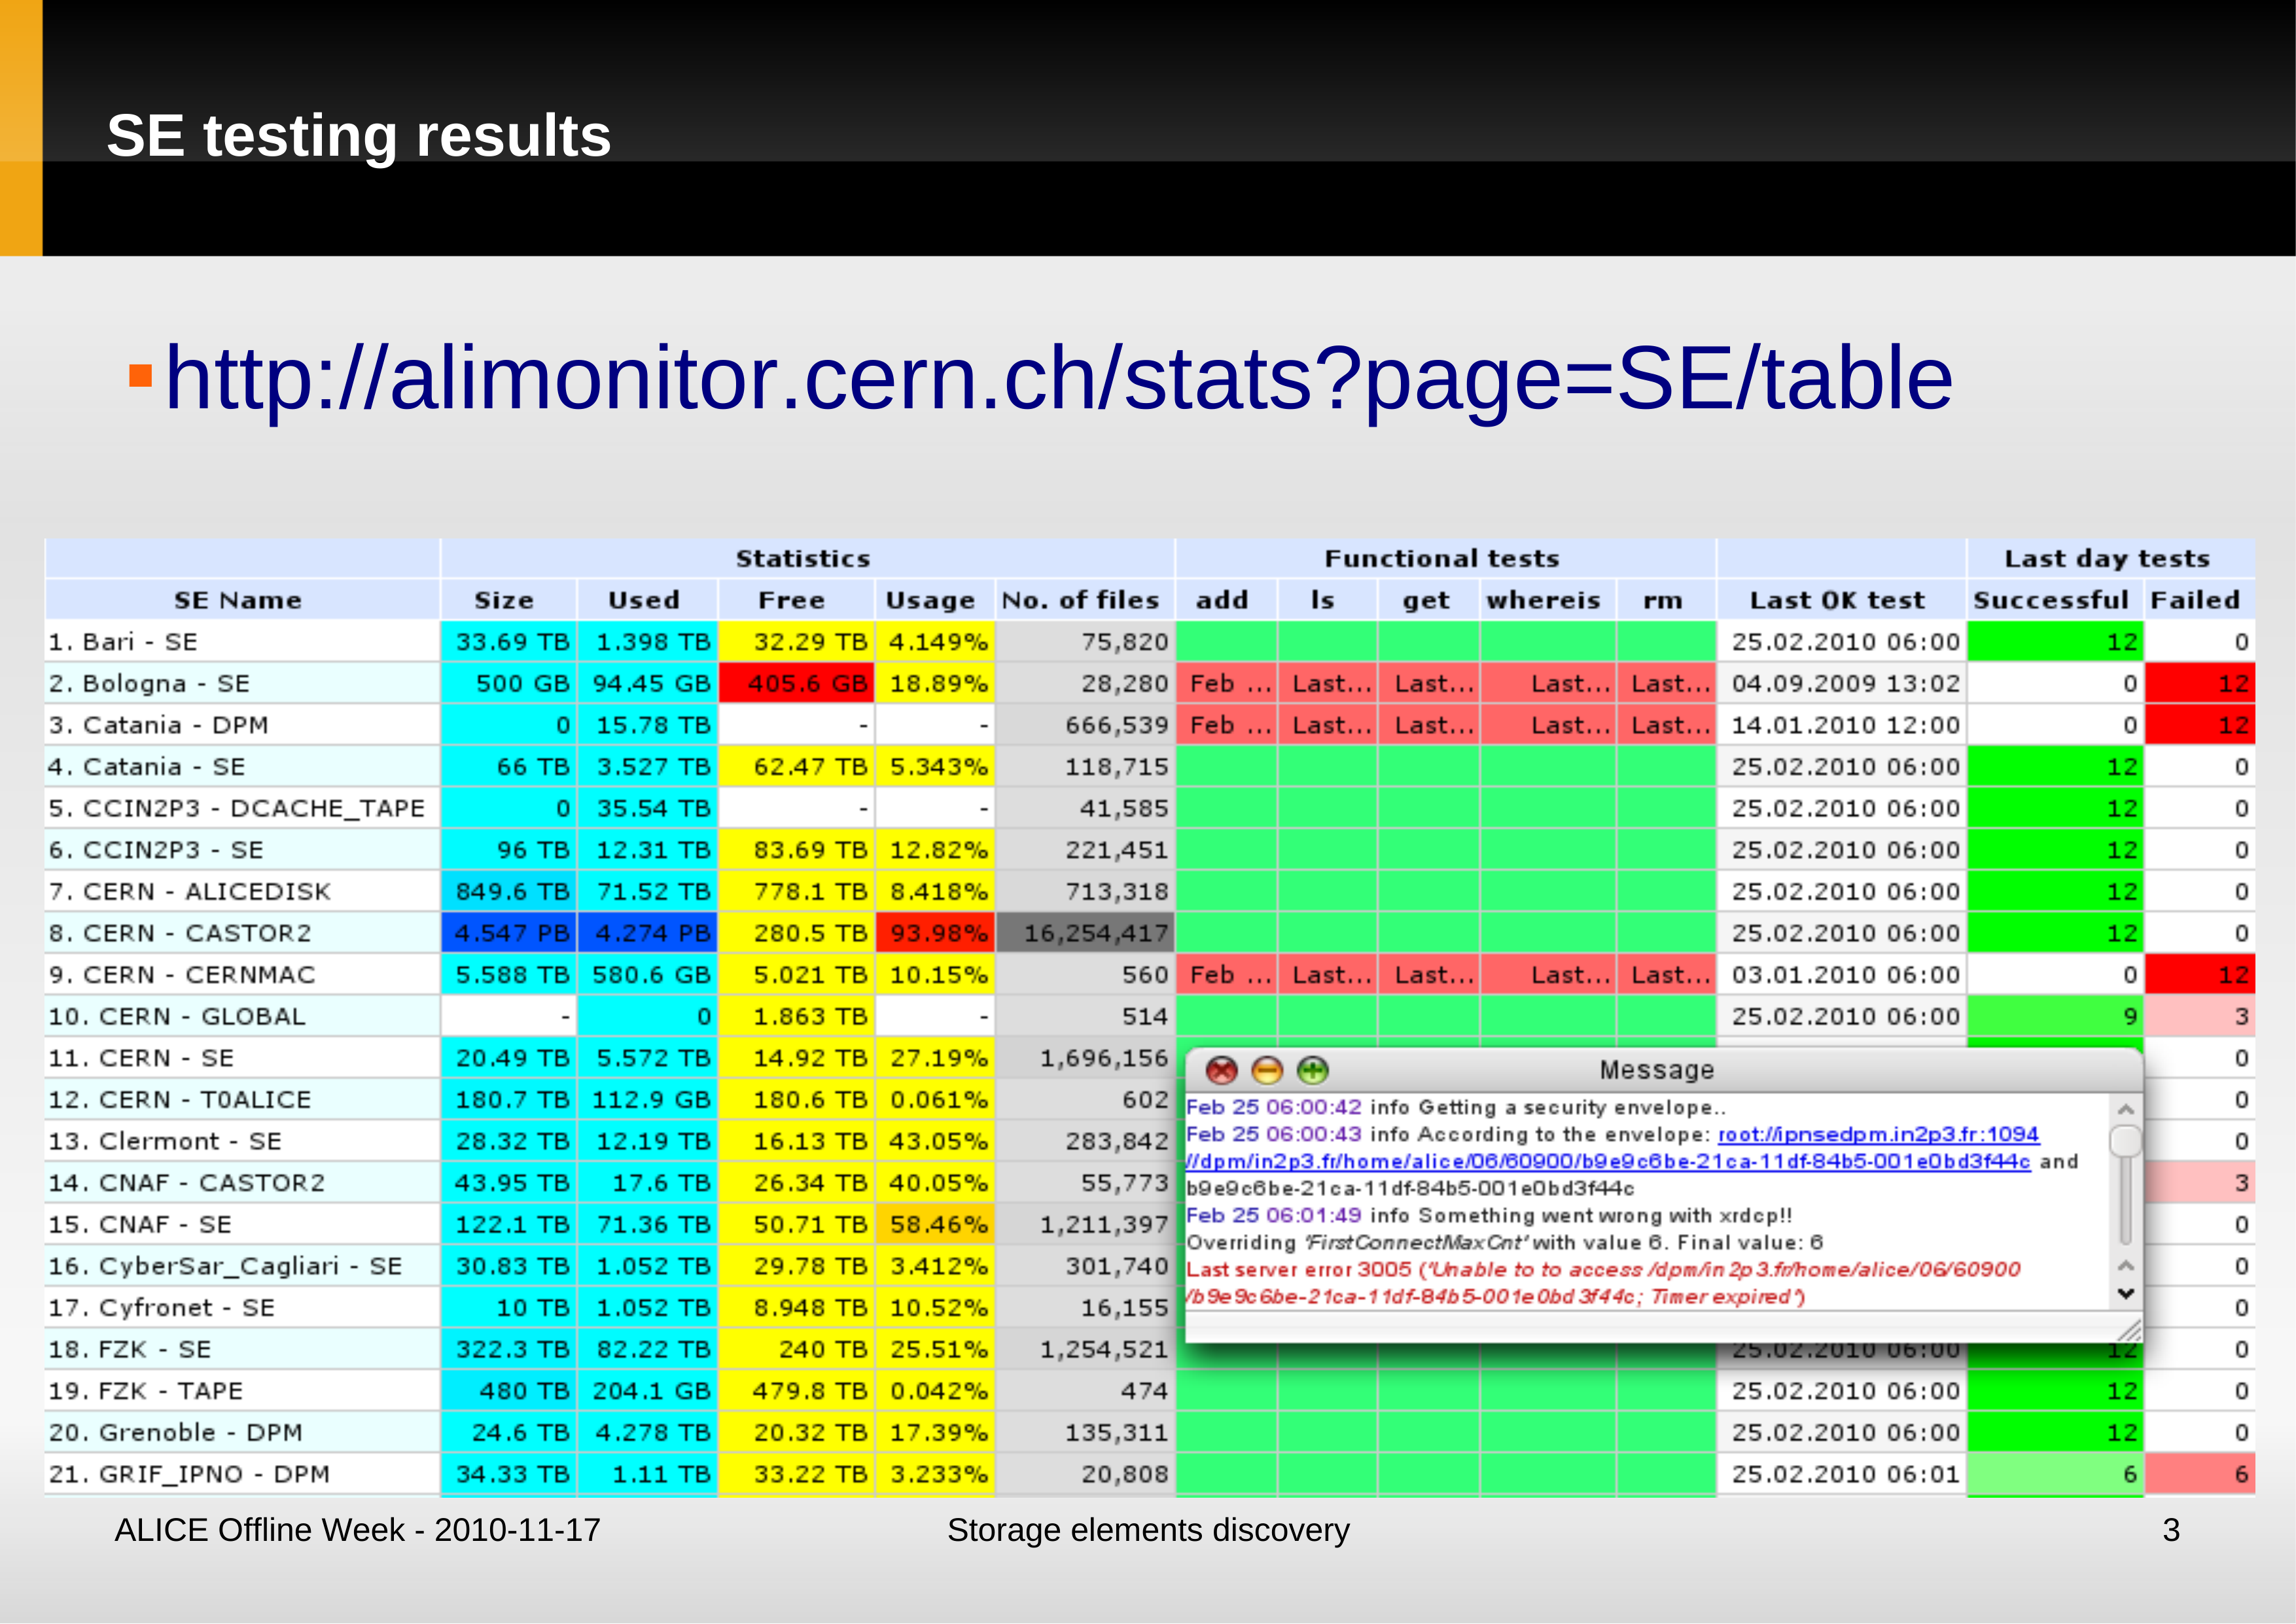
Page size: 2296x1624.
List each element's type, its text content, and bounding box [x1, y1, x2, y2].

picture [0, 0, 2296, 1623]
title SE testing results [106, 0, 2173, 272]
list http://alimonitor.cern.ch/stats?page=SE/table [117, 327, 2184, 538]
